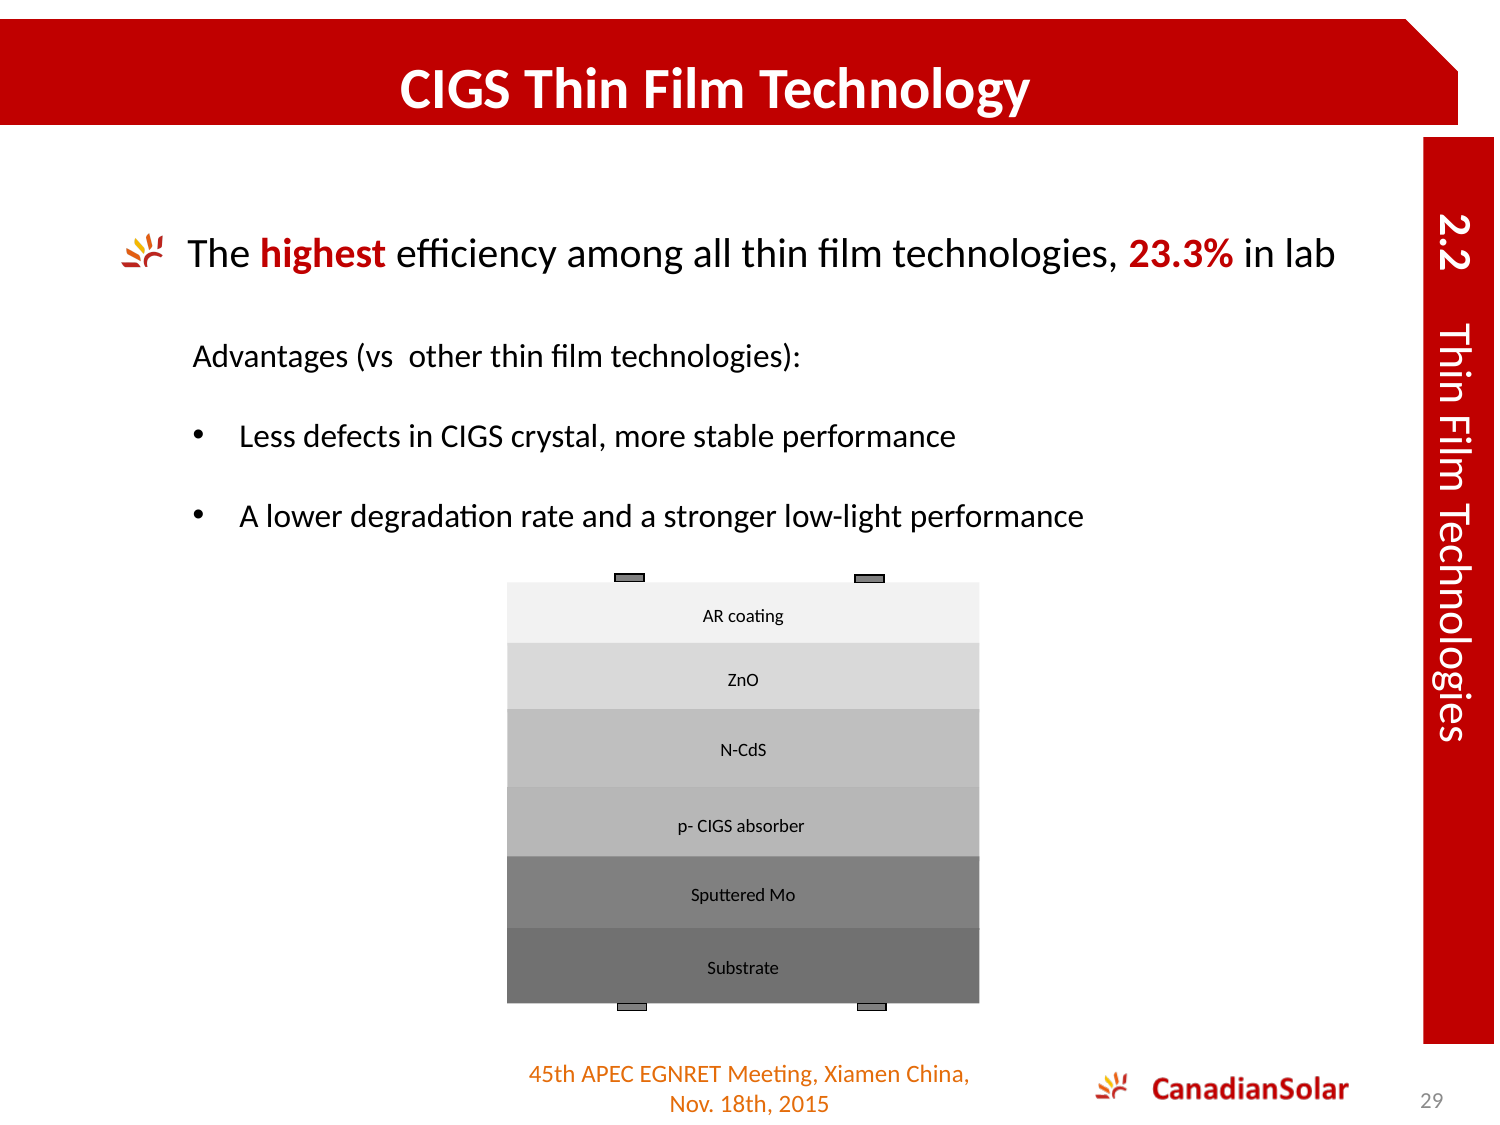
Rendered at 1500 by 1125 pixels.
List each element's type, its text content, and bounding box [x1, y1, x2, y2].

text_box p- CIGS absorber [507, 787, 980, 856]
text_box AR coating [507, 582, 980, 642]
text_box 2.2 Thin Film Technologies [1423, 137, 1494, 1044]
text_box N-CdS [507, 709, 980, 787]
text_box Advantages (vs other thin film technologies): Less defects in CIGS crystal, more stable performance A lower degradation rate and a stronger low-light performance [177, 267, 1423, 542]
picture [121, 233, 164, 269]
text_box [857, 1003, 887, 1011]
text_box [617, 1003, 647, 1011]
text_box ZnO [507, 642, 980, 709]
slide_number <編號> [1108, 1069, 1459, 1125]
footer 45th APEC EGNRET Meeting, Xiamen China, Nov. 18th, 2015 [512, 1057, 988, 1118]
text_box CIGS Thin Film Technology [0, 19, 1459, 126]
text_box [854, 575, 884, 583]
text_box Substrate [507, 928, 980, 1004]
text_box [615, 574, 645, 582]
picture [1080, 1046, 1377, 1125]
text_box The highest efficiency among all thin film technologies, 23.3% in lab [106, 193, 1371, 284]
text_box Sputtered Mo [507, 856, 980, 928]
